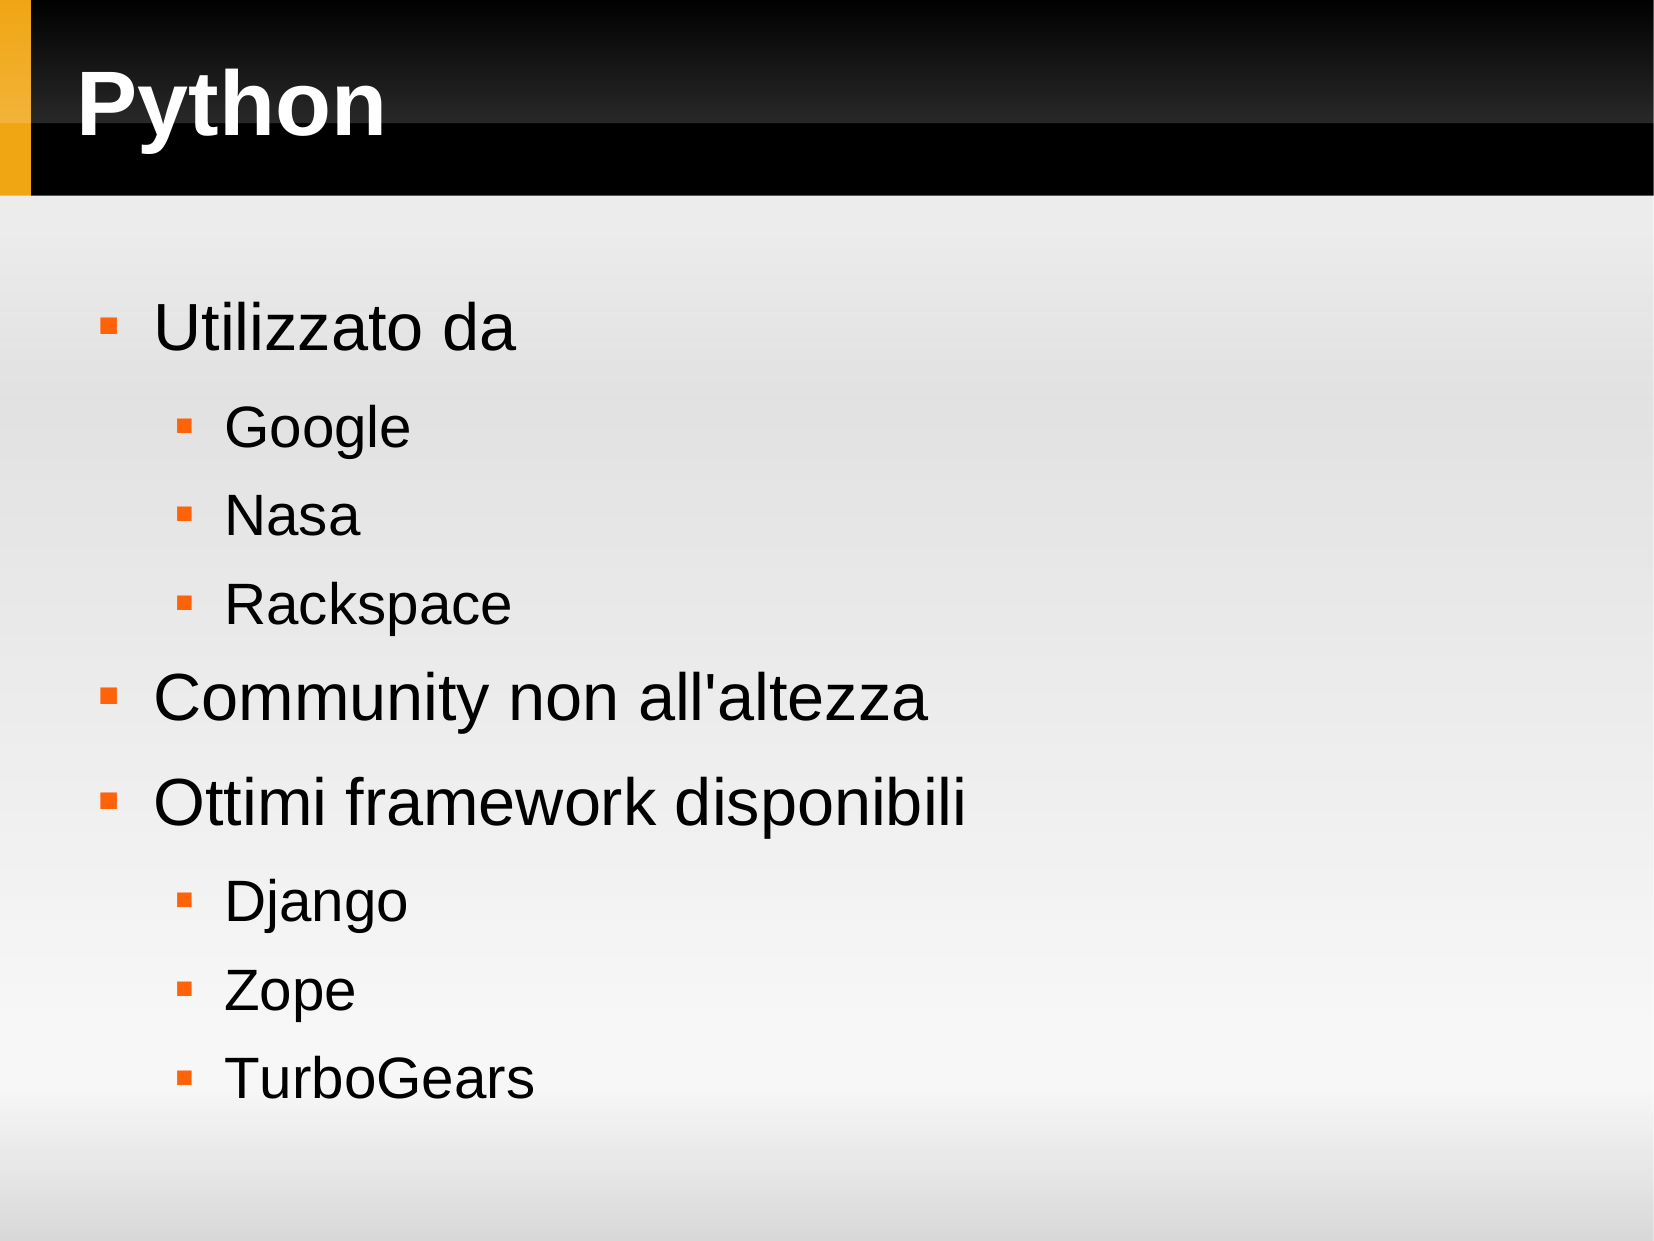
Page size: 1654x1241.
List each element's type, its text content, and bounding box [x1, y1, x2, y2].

list Utilizzato da Google Nasa Rackspace Community non all'altezza Ottimi framework disponibili Django Zope TurboGears [82, 290, 1571, 1112]
picture [0, 0, 1654, 1241]
title Python [76, 7, 1565, 200]
